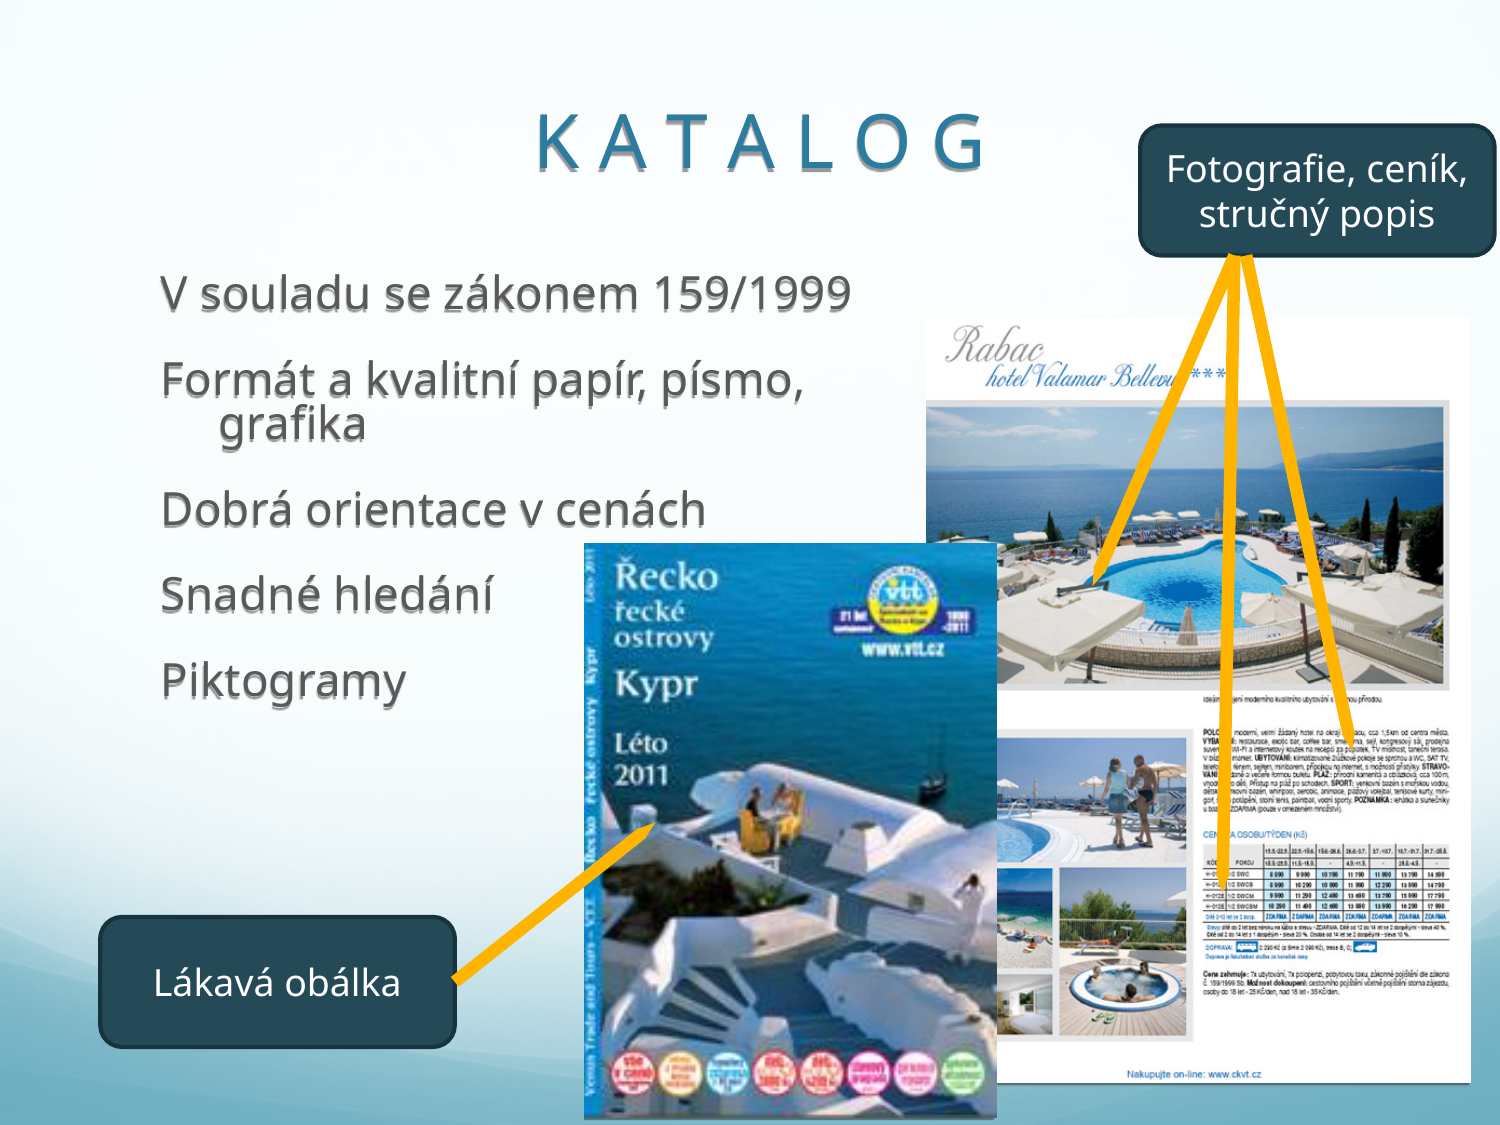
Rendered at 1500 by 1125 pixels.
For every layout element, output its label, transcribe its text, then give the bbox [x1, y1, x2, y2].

picture [0, 0, 1500, 1125]
text_box Fotografie, ceník, stručný popis [1140, 125, 1495, 256]
list V souladu se zákonem 159/1999 Formát a kvalitní papír, písmo, grafika Dobrá orientace v cenách Snadné hledání Piktogramy [88, 267, 975, 717]
text_box Lákavá obálka [100, 916, 455, 1047]
title K A T A L O G [100, 0, 1420, 192]
